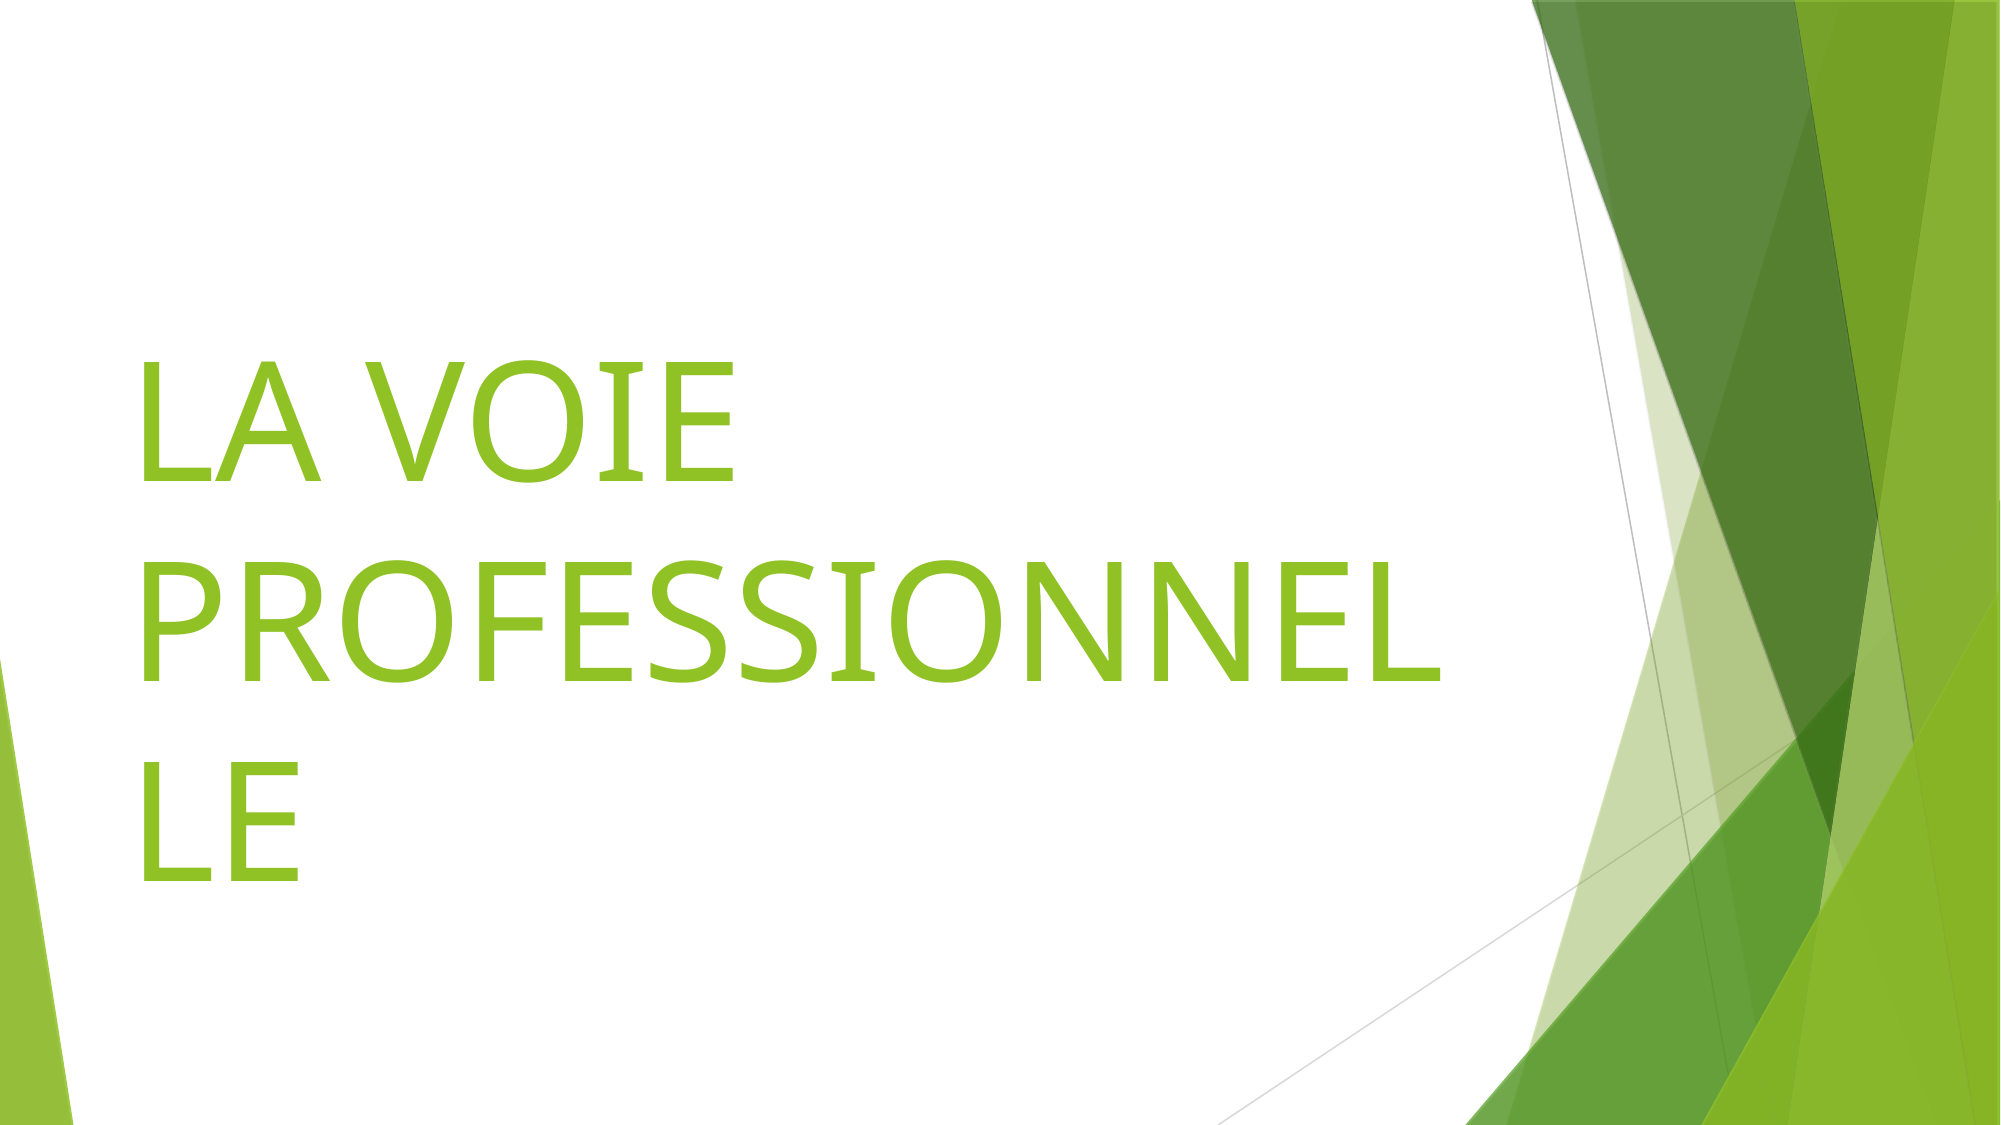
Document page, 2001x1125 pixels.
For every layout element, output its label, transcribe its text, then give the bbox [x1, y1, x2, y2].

title LA VOIE PROFESSIONNELLE [113, 306, 1524, 953]
